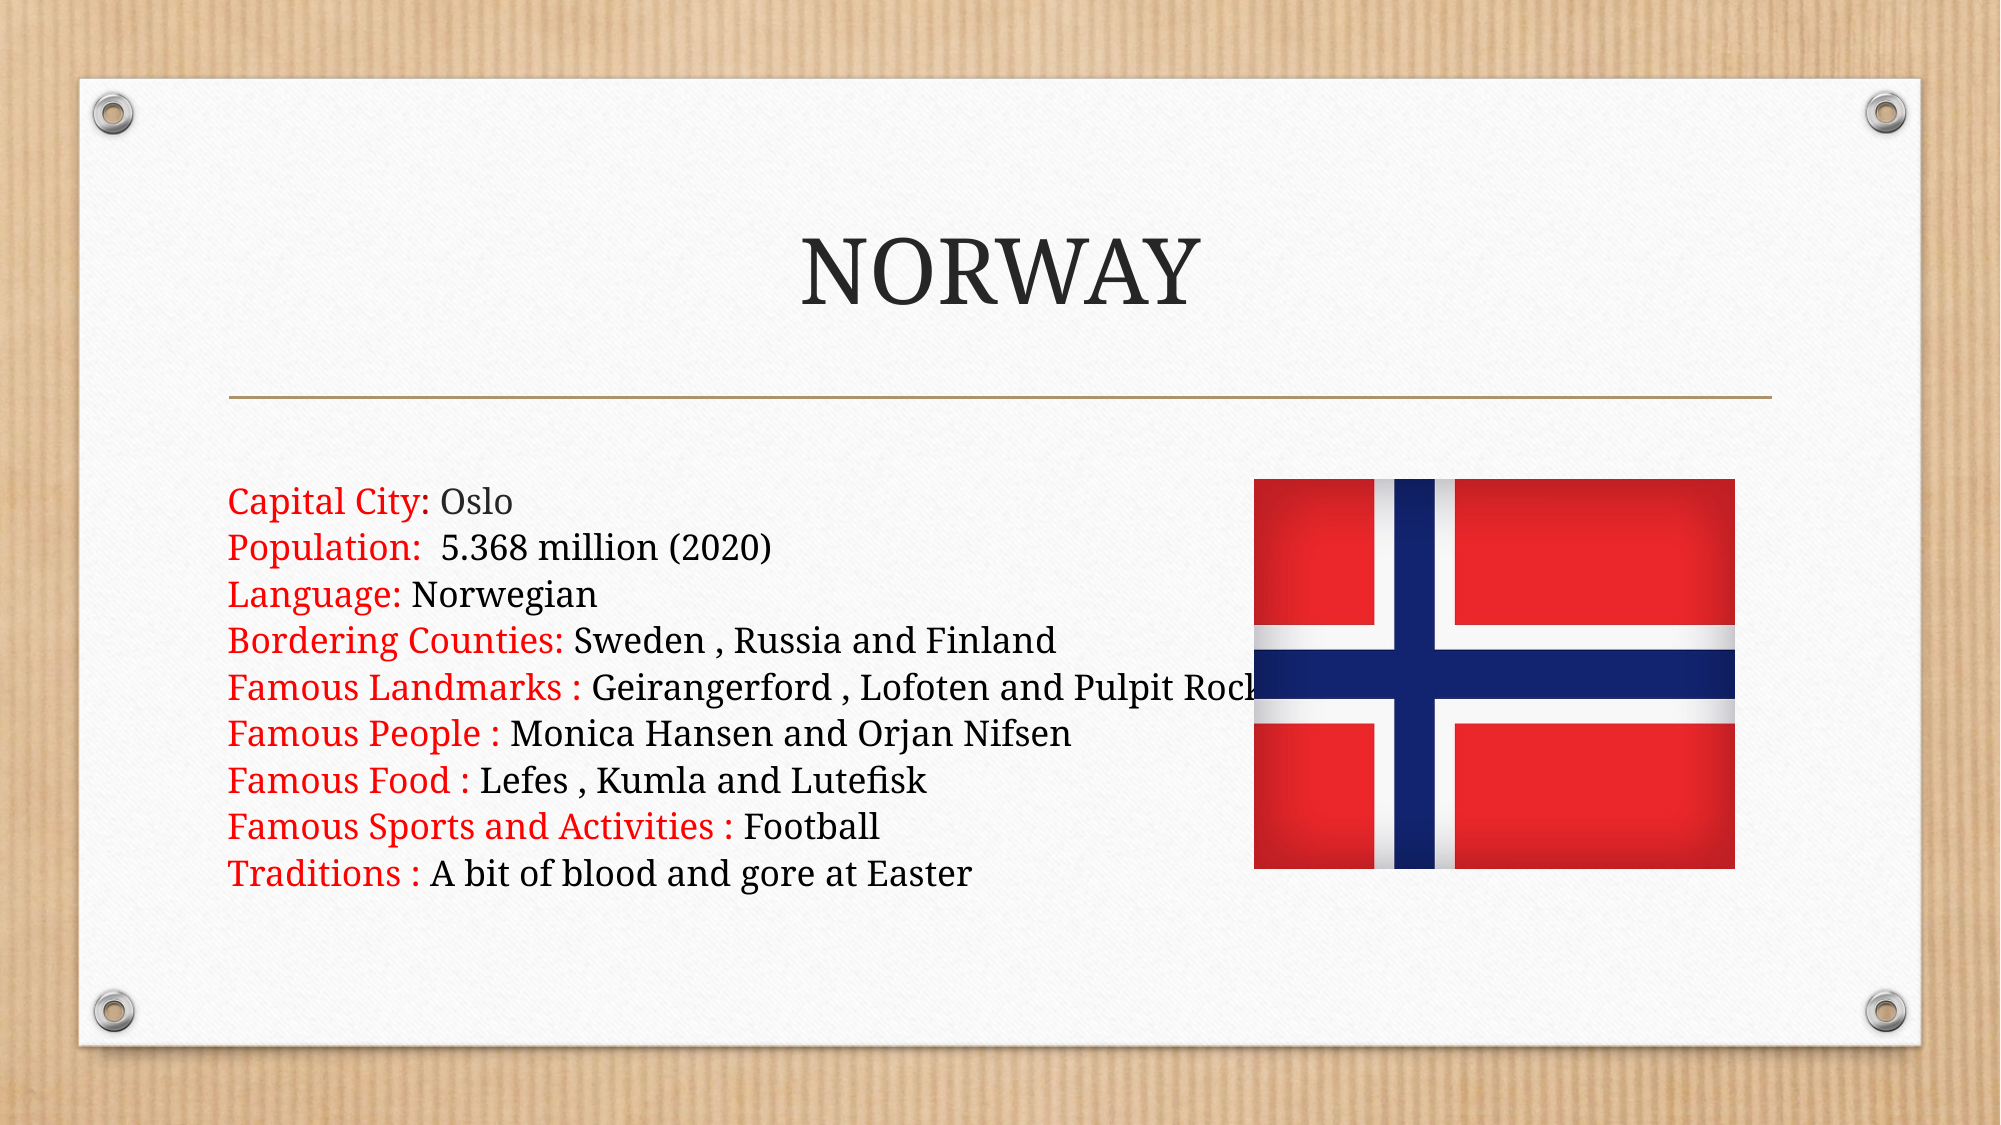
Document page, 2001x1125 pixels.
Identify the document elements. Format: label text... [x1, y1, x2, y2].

picture [1254, 479, 1735, 870]
title NORWAY [212, 161, 1788, 376]
list Capital City: Oslo Population: 5.368 million (2020) Language: Norwegian Bordering Counties: Sweden , Russia and Finland Famous Landmarks : Geirangerford , Lofoten and Pulpit Rock Famous People : Monica Hansen and Orjan Nifsen Famous Food : Lefes , Kumla and Lutefisk Famous Sports and Activities : Football Traditions : A bit of blood and gore at Easter [212, 479, 1788, 1008]
